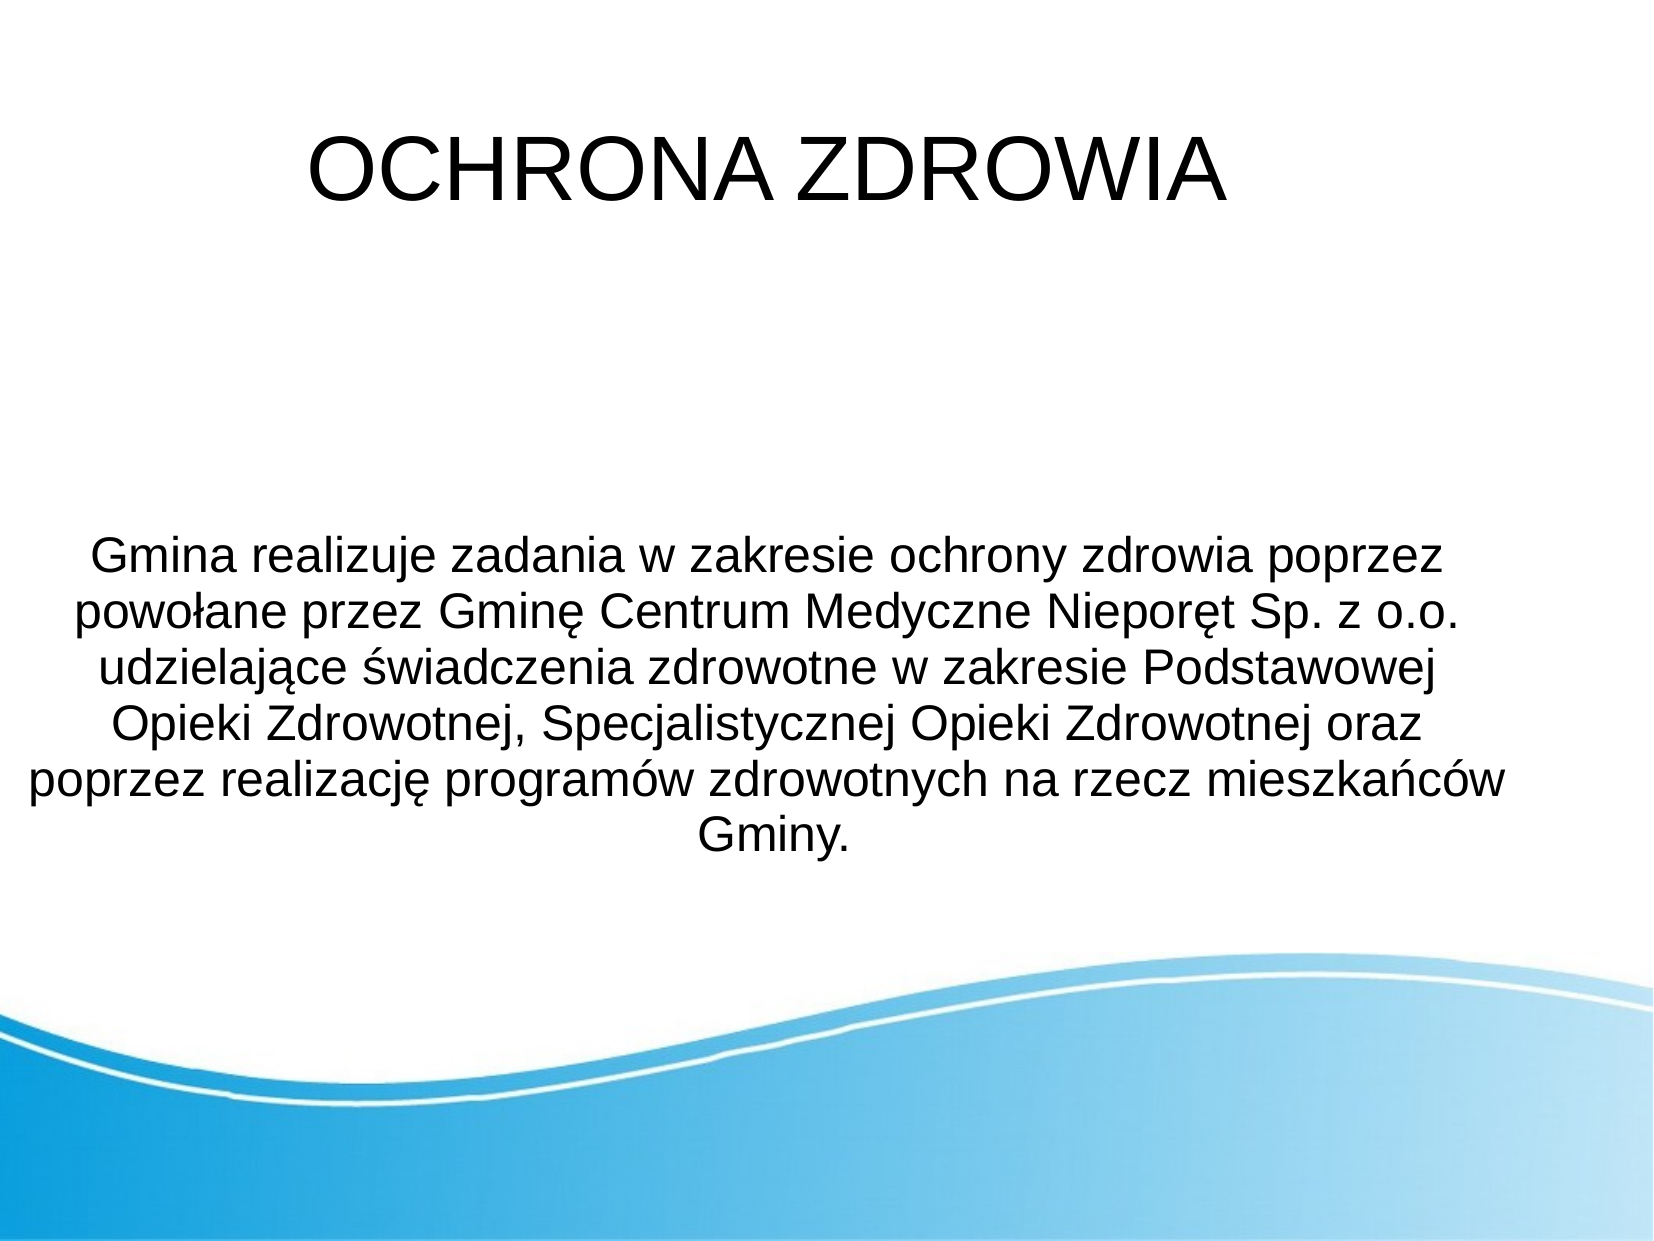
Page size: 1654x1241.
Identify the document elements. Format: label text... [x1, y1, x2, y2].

title OCHRONA ZDROWIA Gmina realizuje zadania w zakresie ochrony zdrowia poprzez powołane przez Gminę Centrum Medyczne Nieporęt Sp. z o.o. udzielające świadczenia zdrowotne w zakresie Podstawowej Opieki Zdrowotnej, Specjalistycznej Opieki Zdrowotnej oraz poprzez realizację programów zdrowotnych na rzecz mieszkańców Gminy. [23, 117, 1512, 863]
picture [0, 952, 1654, 1241]
